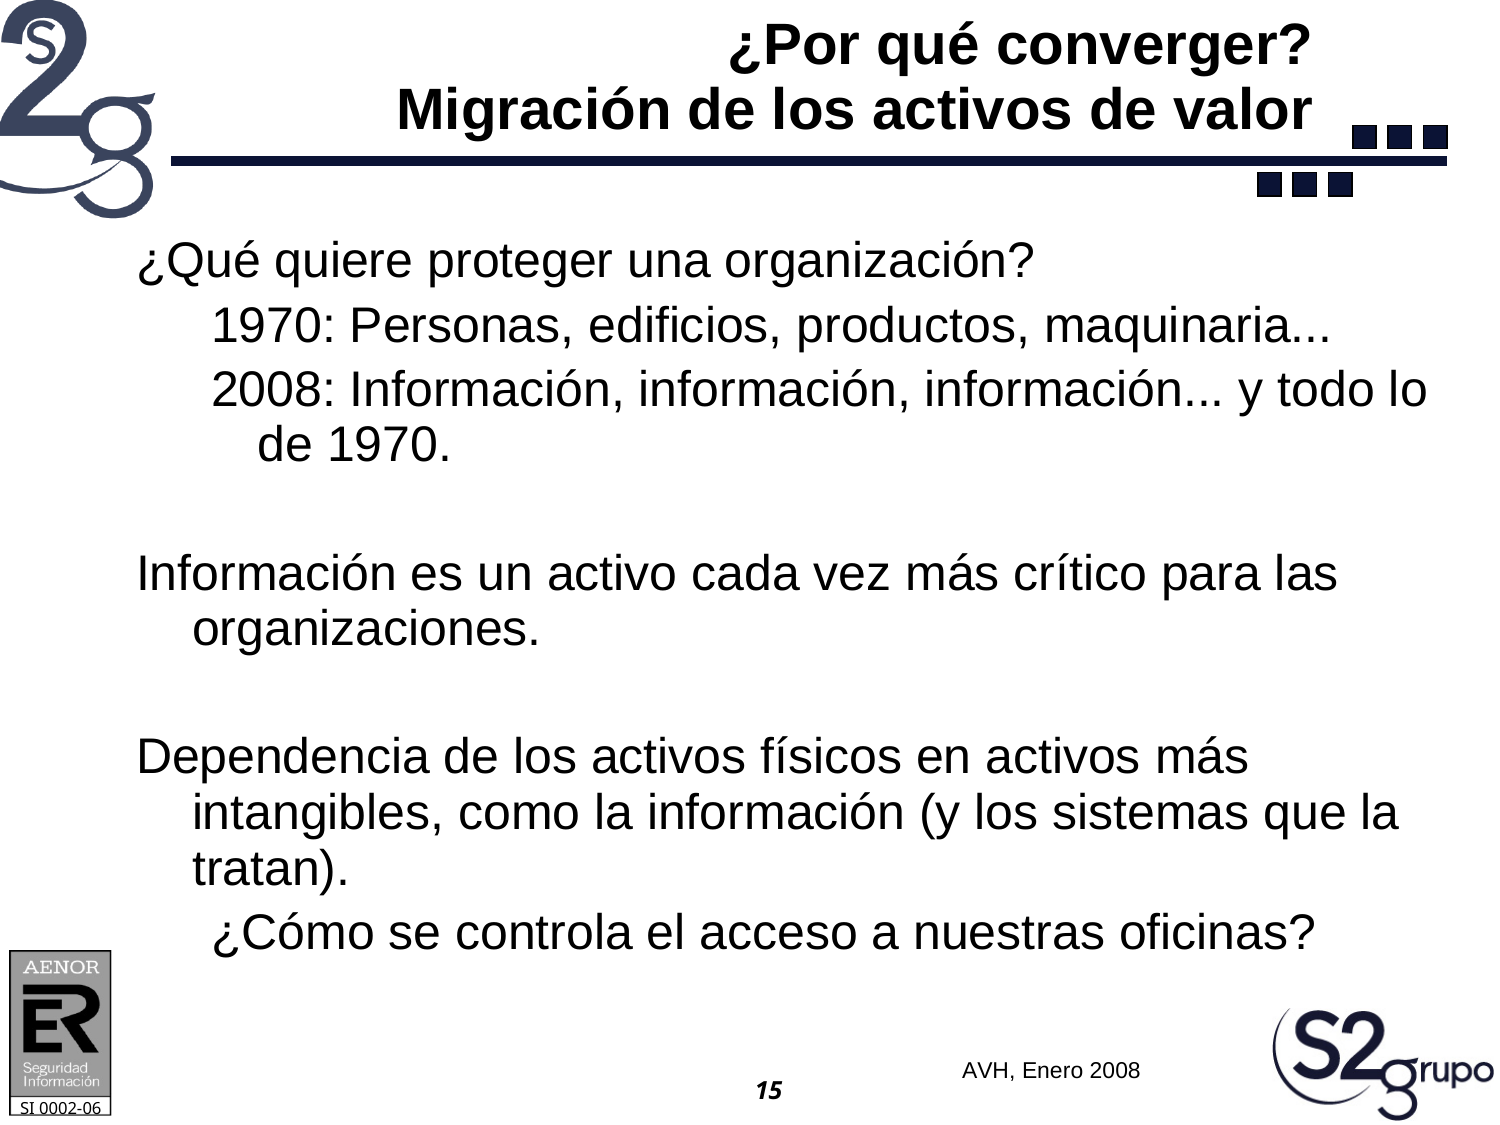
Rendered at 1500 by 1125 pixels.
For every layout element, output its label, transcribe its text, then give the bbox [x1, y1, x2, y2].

picture [9, 950, 112, 1116]
text_box AVH, Enero 2008 [947, 1049, 1156, 1091]
list ¿Qué quiere proteger una organización? 1970: Personas, edificios, productos, maquinaria... 2008: Información, información, información... y todo lo de 1970. Información es un activo cada vez más crítico para las organizaciones. Dependencia de los activos físicos en activos más intangibles, como la información (y los sistemas que la tratan). ¿Cómo se controla el acceso a nuestras oficinas? [120, 177, 1477, 963]
picture [1272, 1008, 1494, 1121]
picture [0, 0, 158, 220]
title ¿Por qué converger? Migración de los activos de valor [183, 3, 1329, 149]
